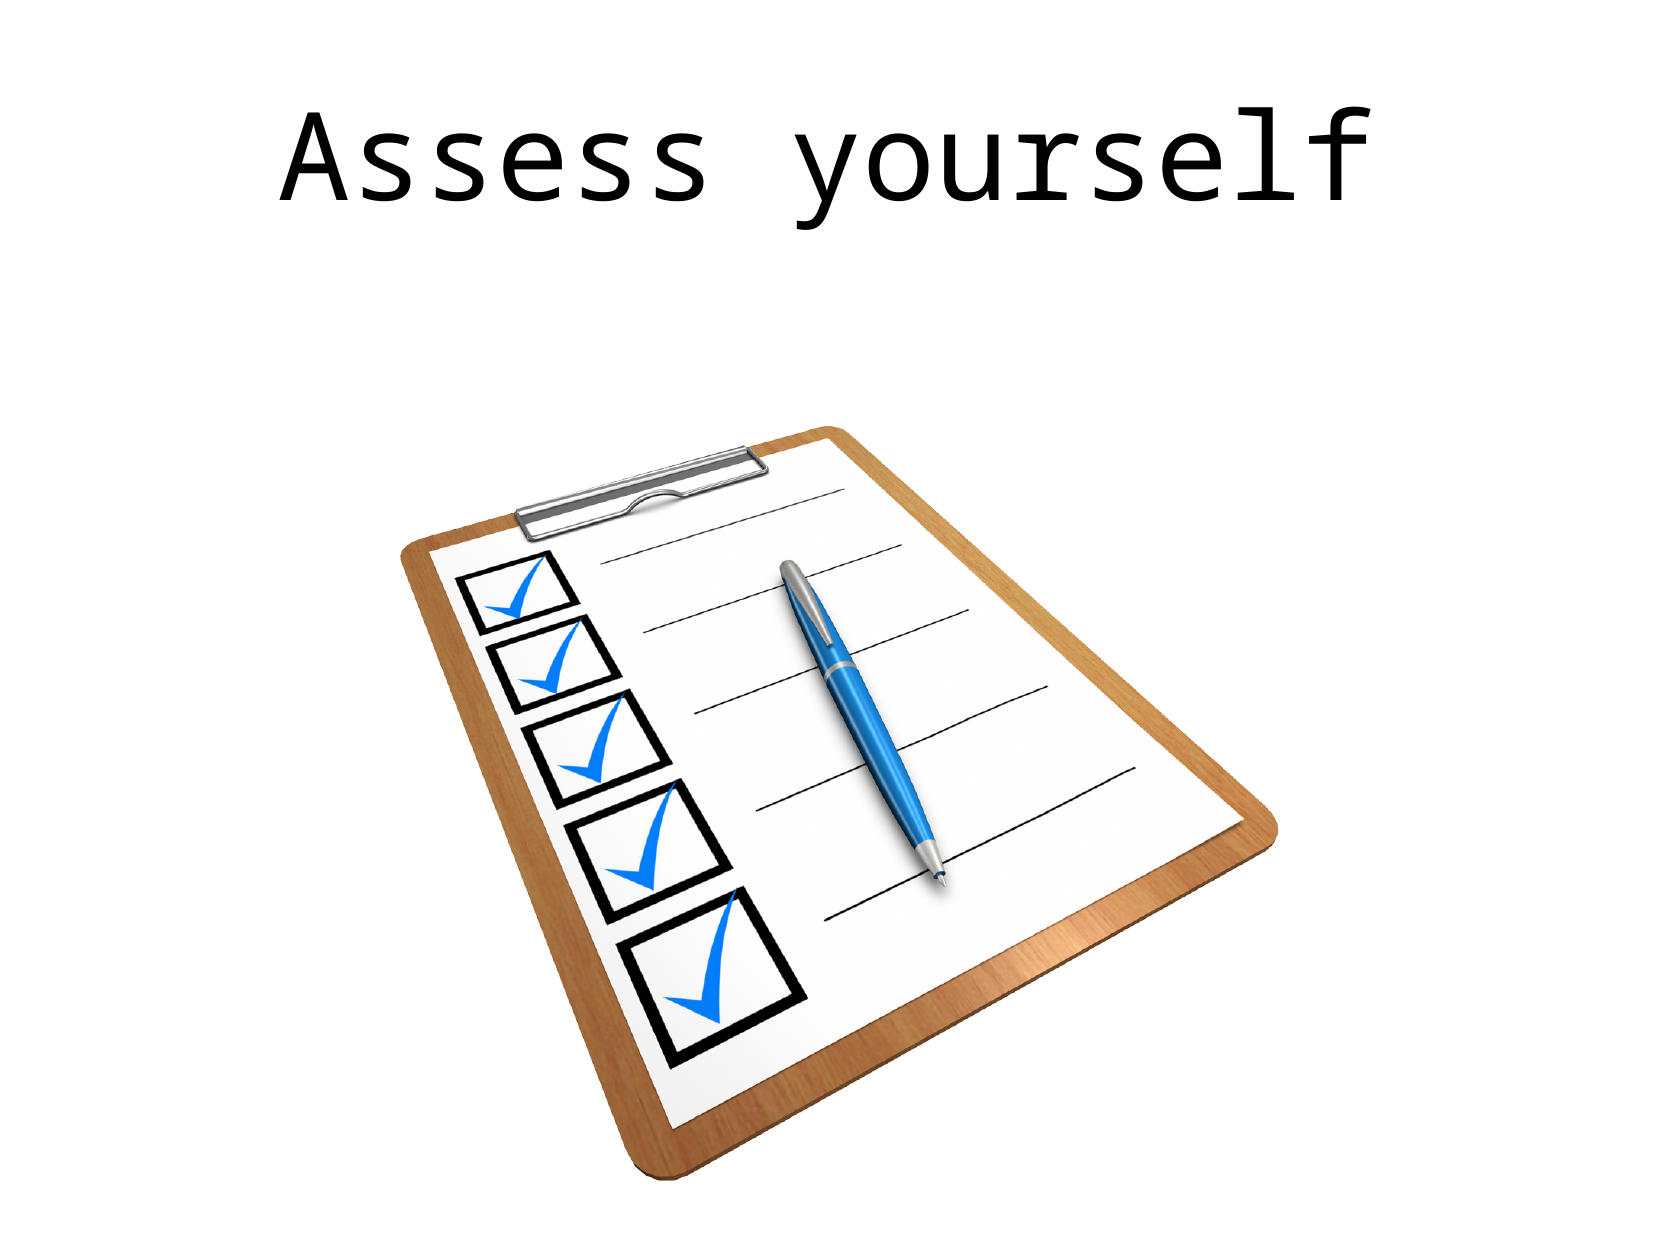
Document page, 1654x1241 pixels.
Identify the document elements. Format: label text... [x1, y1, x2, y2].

title Assess yourself [82, 49, 1571, 257]
picture [369, 278, 1285, 1193]
